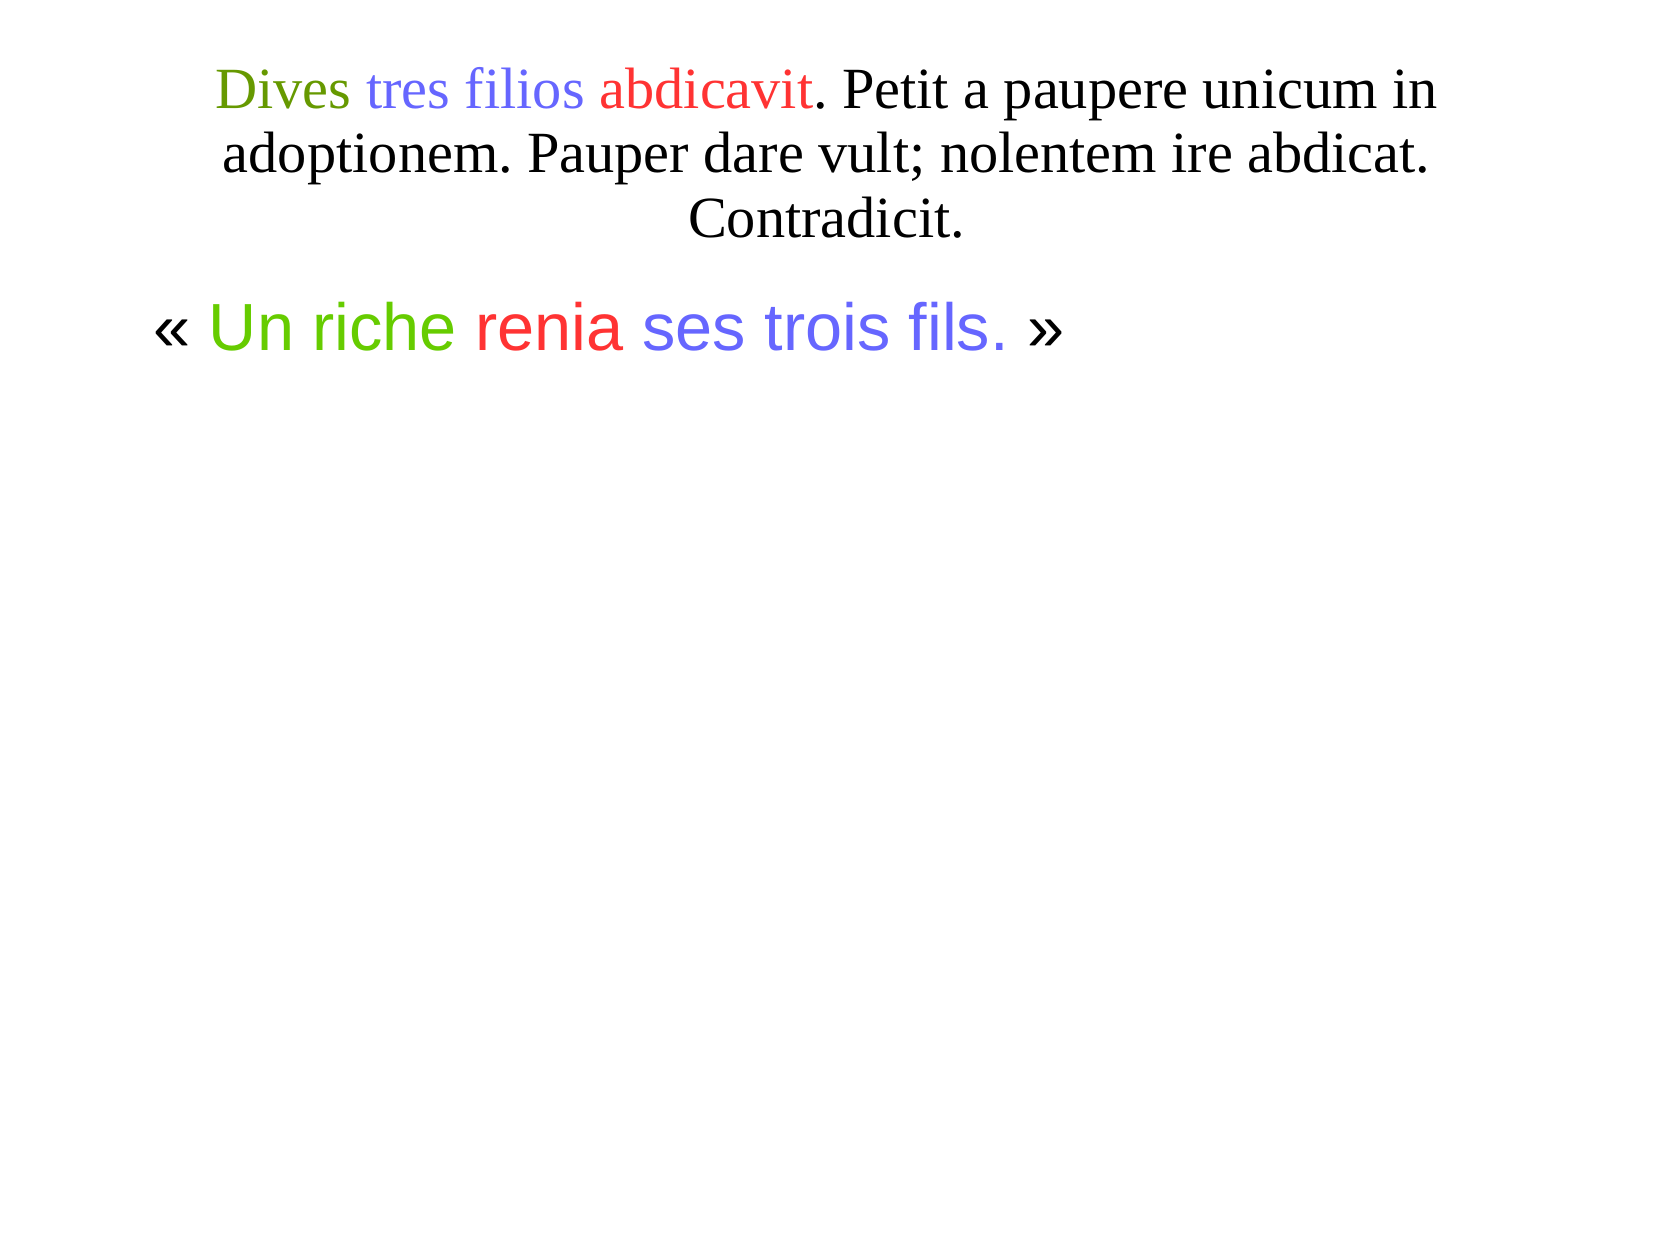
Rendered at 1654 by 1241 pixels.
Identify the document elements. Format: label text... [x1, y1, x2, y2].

list « Un riche renia ses trois fils. » [82, 290, 1571, 1010]
title Dives tres filios abdicavit. Petit a paupere unicum in adoptionem. Pauper dare vult; nolentem ire abdicat. Contradicit. [82, 49, 1571, 257]
